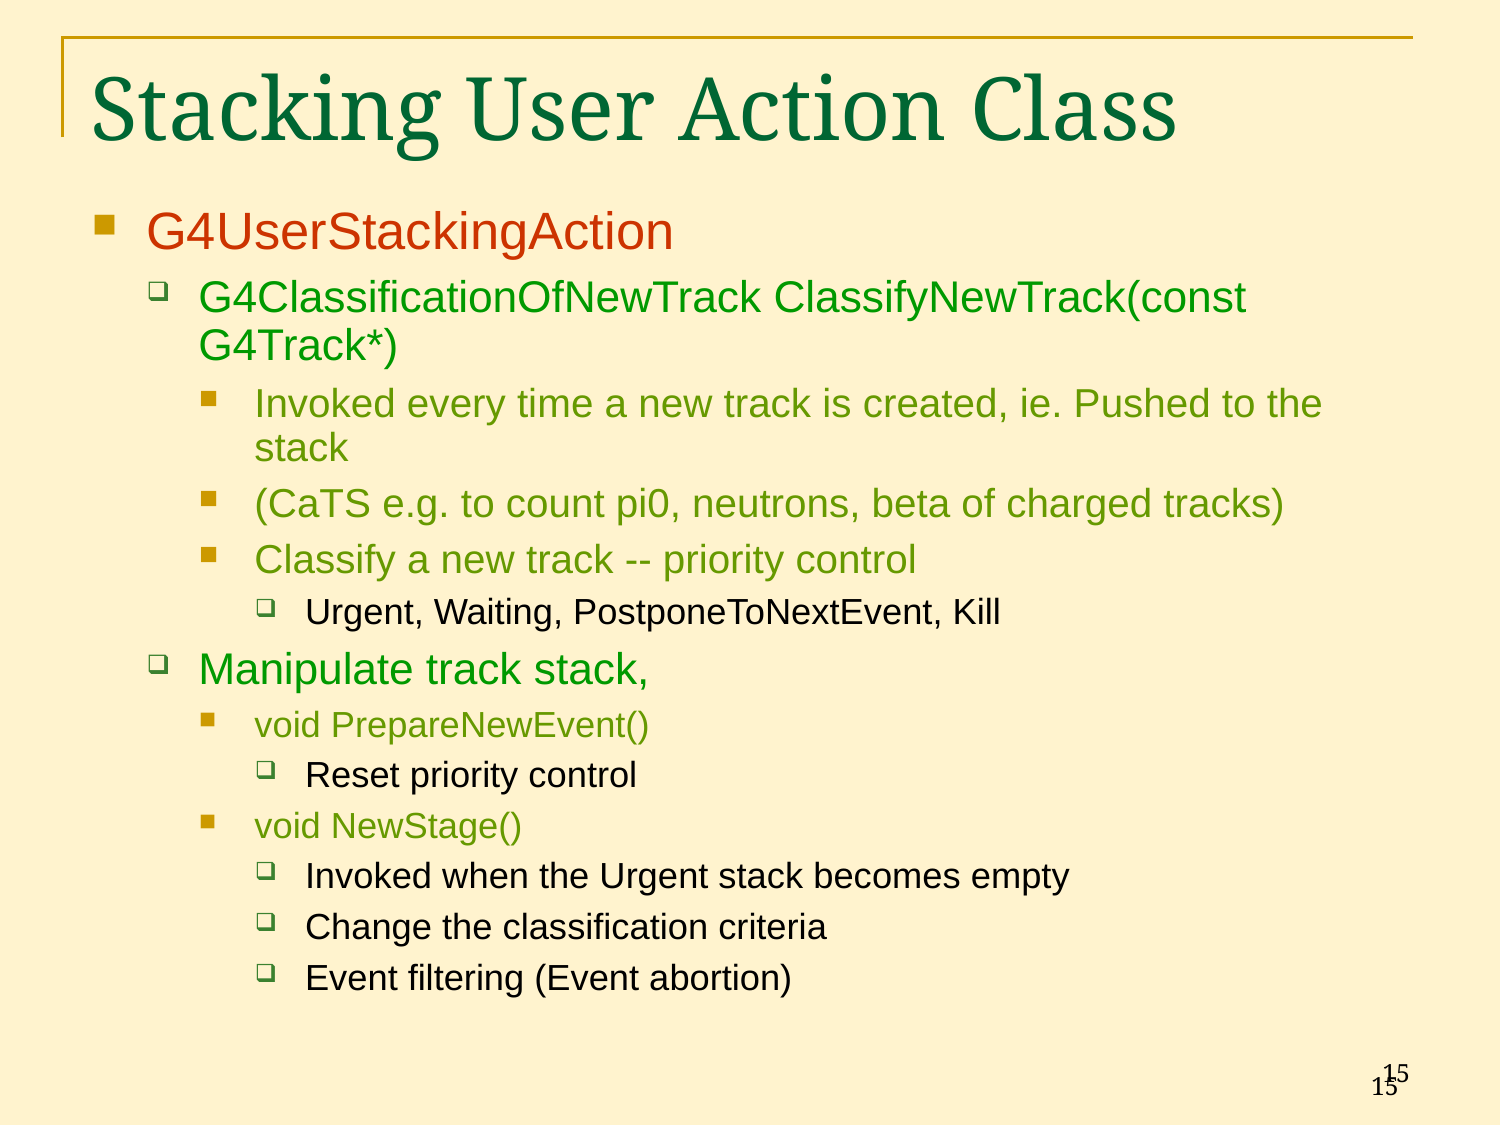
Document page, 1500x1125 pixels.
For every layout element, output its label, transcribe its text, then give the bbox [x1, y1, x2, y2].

list G4UserStackingAction G4ClassificationOfNewTrack ClassifyNewTrack(const G4Track*) Invoked every time a new track is created, ie. Pushed to the stack (CaTS e.g. to count pi0, neutrons, beta of charged tracks) Classify a new track -- priority control Urgent, Waiting, PostponeToNextEvent, Kill Manipulate track stack, void PrepareNewEvent() Reset priority control void NewStage() Invoked when the Urgent stack becomes empty Change the classification criteria Event filtering (Event abortion) [76, 196, 1427, 1011]
title Stacking User Action Class [75, 45, 1426, 233]
text_box <number> [1074, 1024, 1426, 1100]
